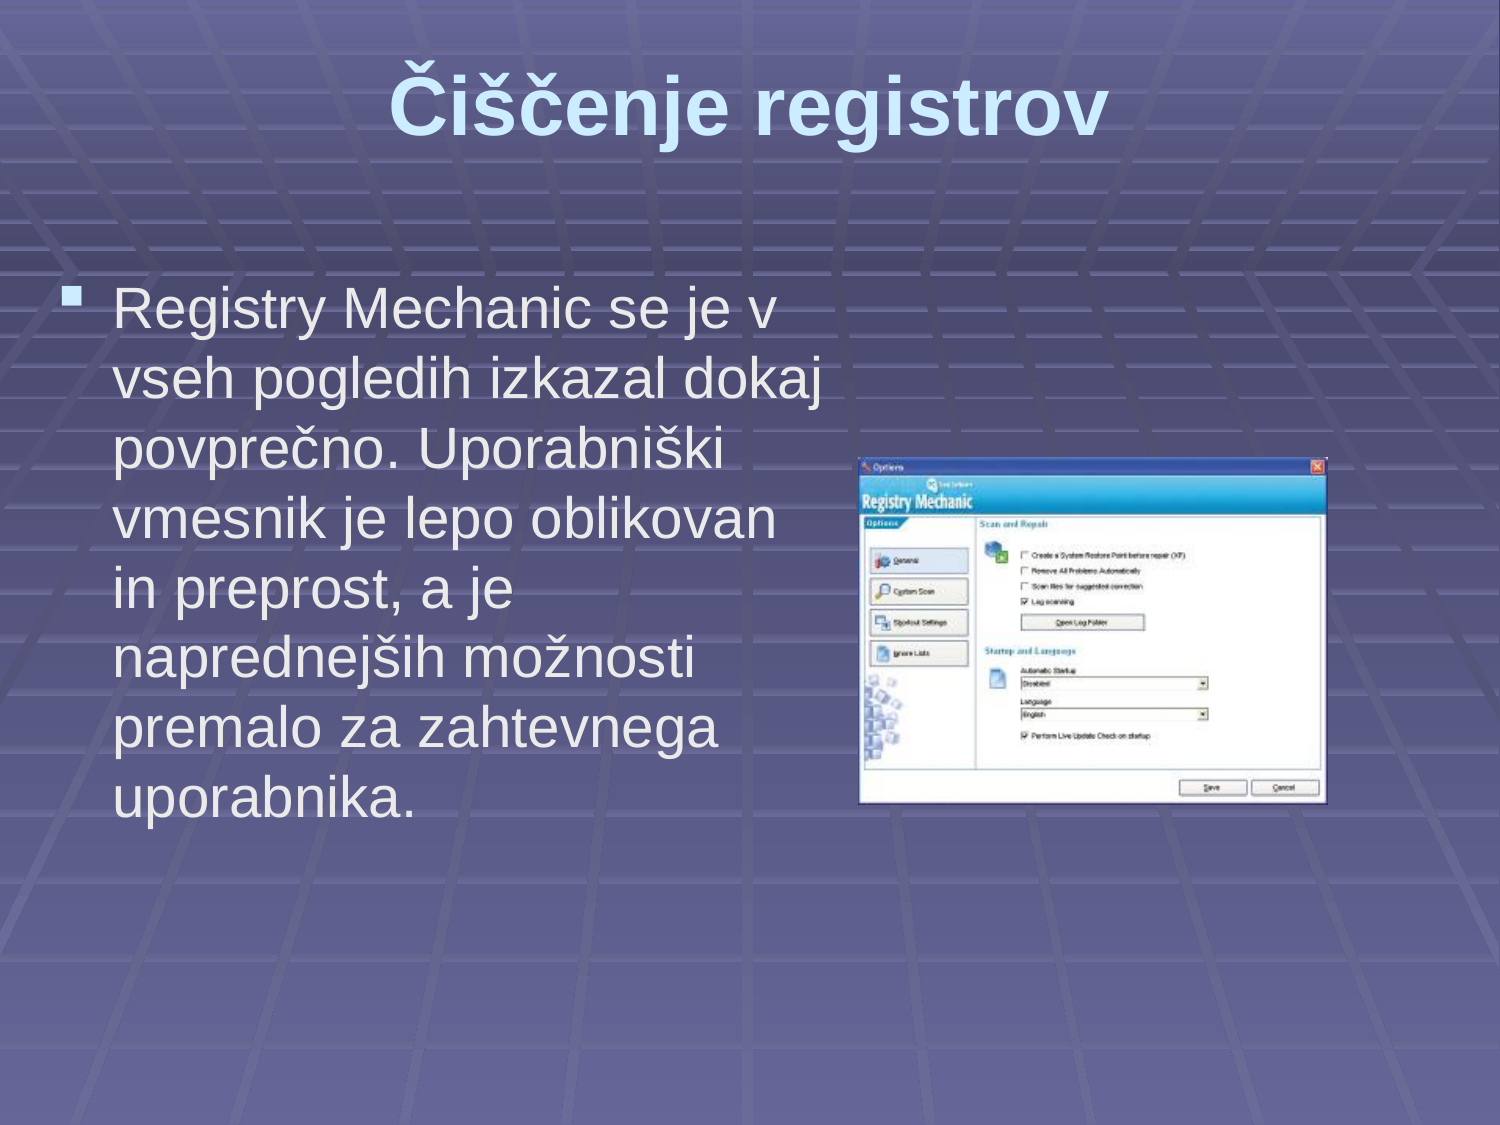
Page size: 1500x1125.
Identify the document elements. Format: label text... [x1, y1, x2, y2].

picture [858, 457, 1328, 805]
title Čiščenje registrov [74, 44, 1425, 233]
list Registry Mechanic se je v vseh pogledih izkazal dokaj povprečno. Uporabniški vmesnik je lepo oblikovan in preprost, a je naprednejših možnosti premalo za zahtevnega uporabnika. [41, 262, 845, 1125]
